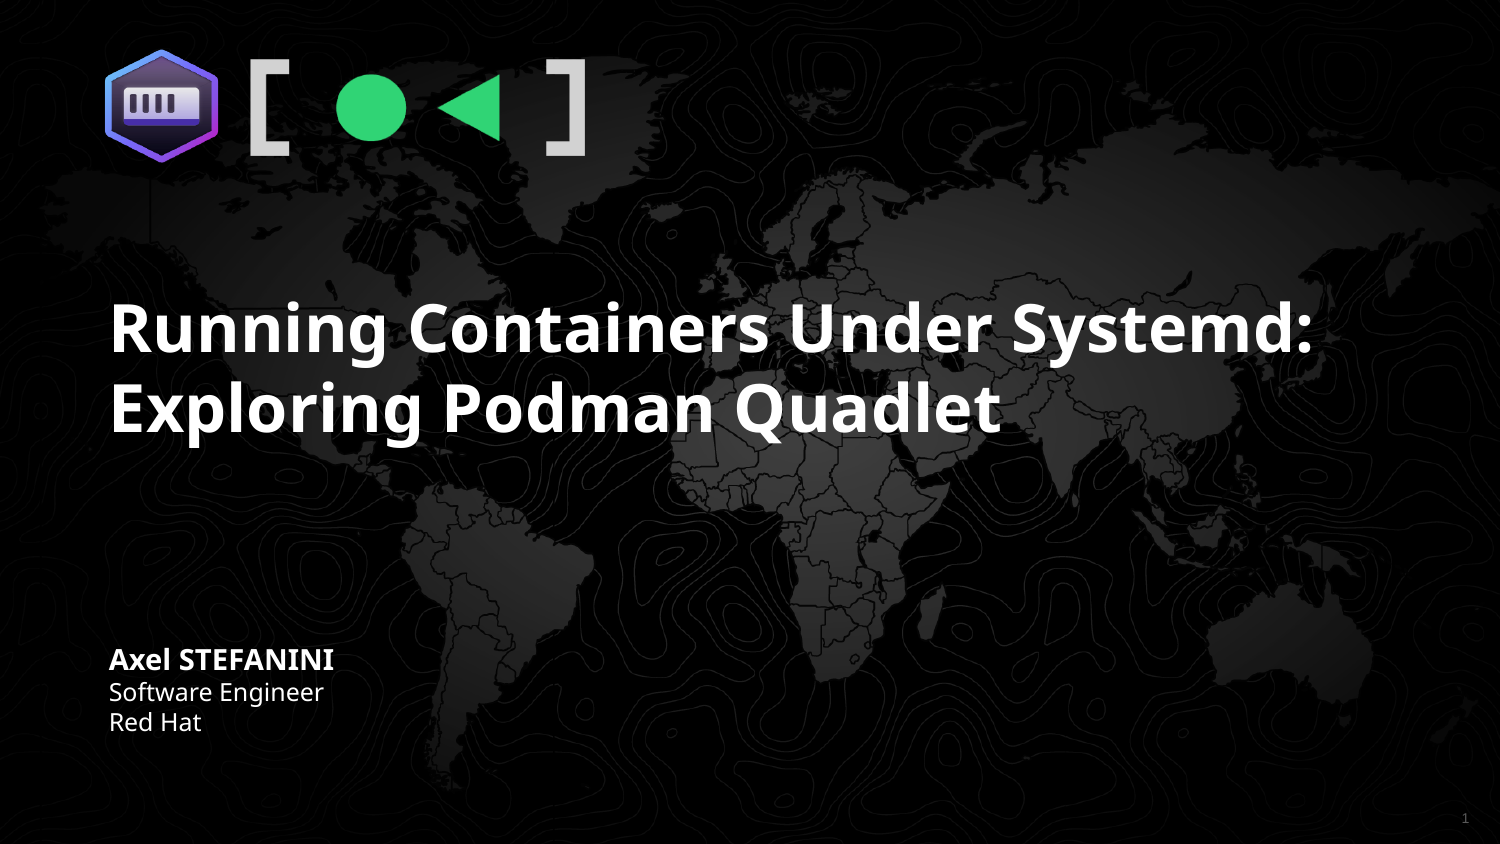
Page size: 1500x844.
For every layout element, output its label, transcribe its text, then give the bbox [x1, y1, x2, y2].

picture [0, 0, 1500, 844]
text_box Running Containers Under Systemd: Exploring Podman Quadlet [93, 270, 1457, 574]
text_box Axel STEFANINI Software Engineer Red Hat [93, 626, 593, 762]
slide_number <number> [1456, 805, 1474, 831]
